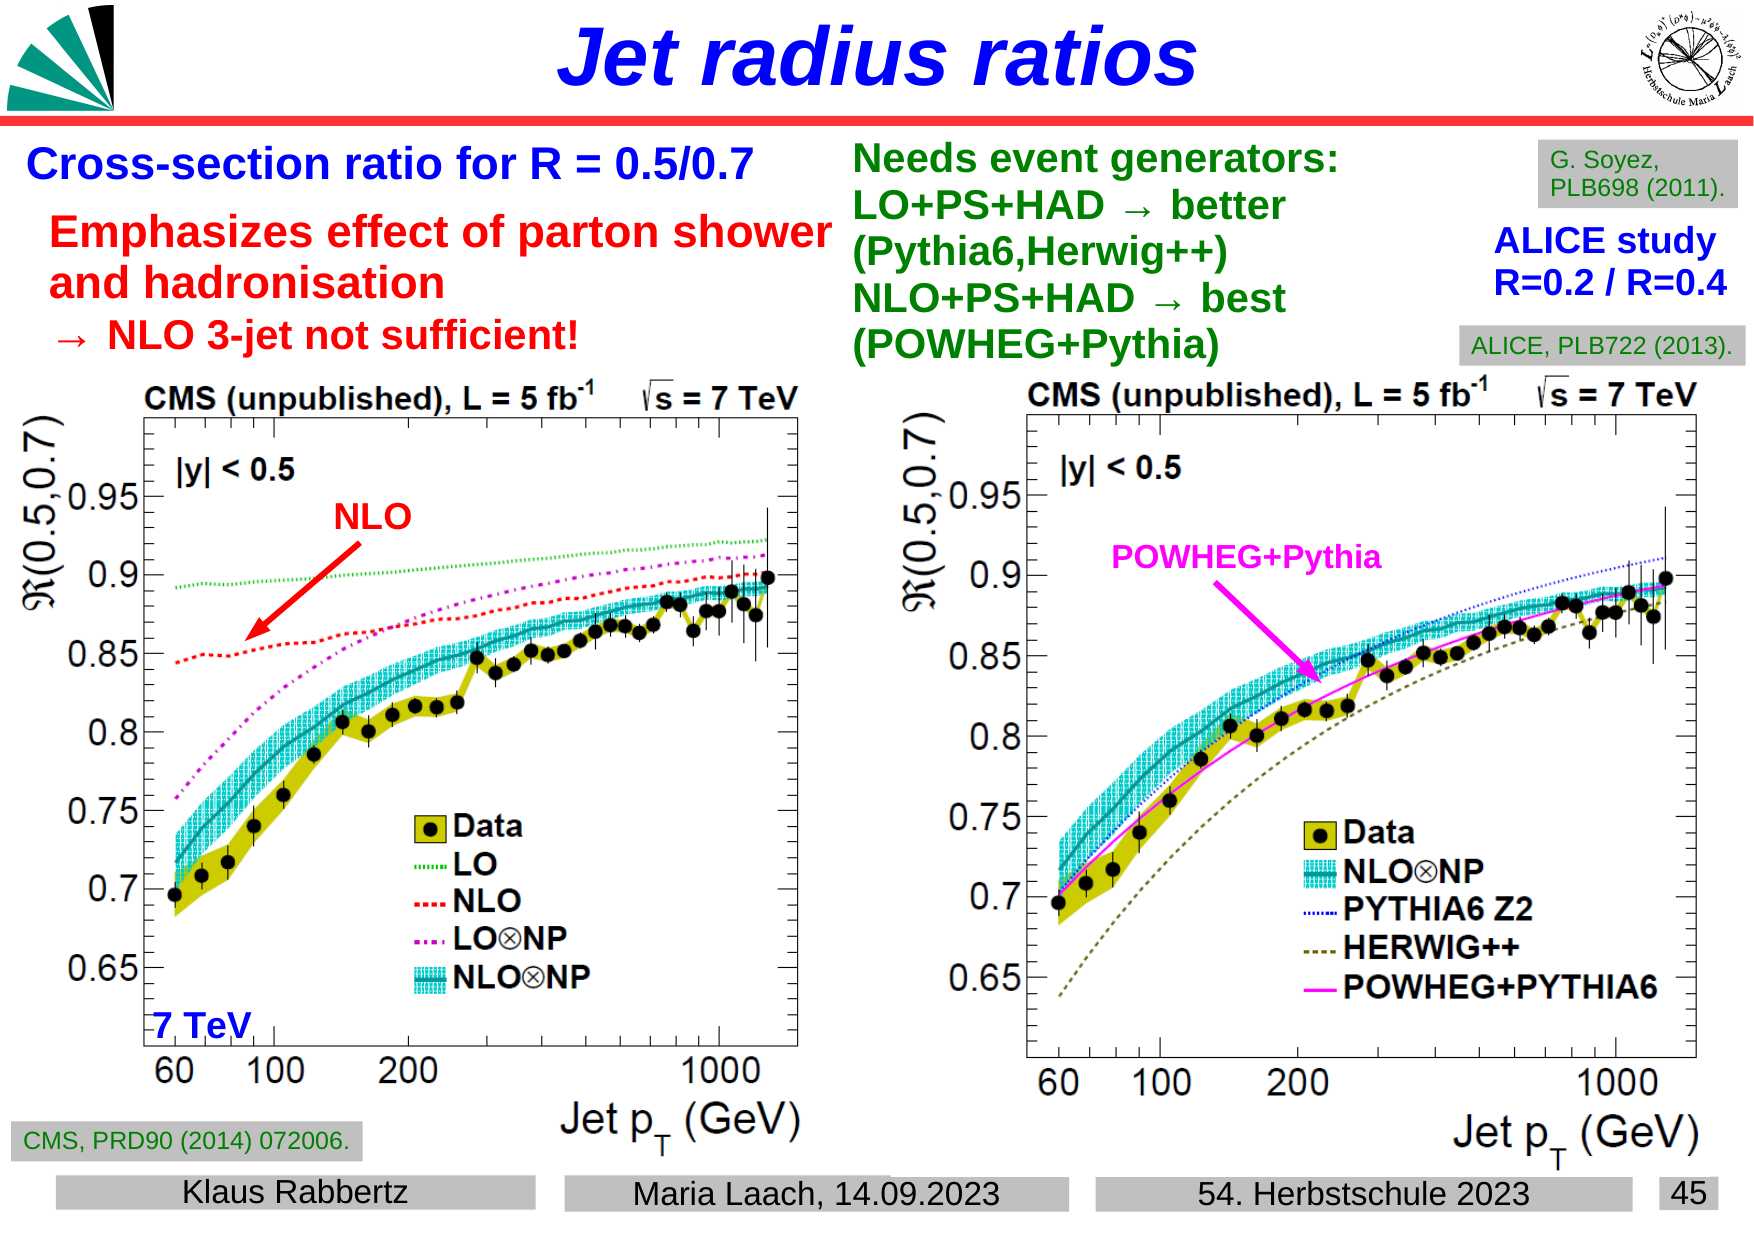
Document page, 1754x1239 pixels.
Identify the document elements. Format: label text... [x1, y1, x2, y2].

picture [7, 5, 114, 112]
text_box G. Soyez, PLB698 (2011). [1538, 139, 1738, 209]
text_box POWHEG+Pythia [1099, 532, 1395, 583]
text_box Needs event generators: LO+PS+HAD → better (Pythia6,Herwig++) NLO+PS+HAD → best (POWHEG+Pythia) [840, 129, 1457, 377]
text_box ALICE, PLB722 (2013). [1459, 325, 1746, 366]
text_box NLO [321, 489, 425, 544]
picture [891, 369, 1710, 1177]
title Jet radius ratios [129, 0, 1627, 114]
picture [1641, 11, 1741, 106]
picture [8, 371, 810, 1166]
text_box 7 TeV [140, 998, 264, 1053]
text_box ALICE study R=0.2 / R=0.4 [1481, 213, 1744, 310]
text_box Emphasizes effect of parton shower and hadronisation → NLO 3-jet not sufficient! [36, 199, 840, 366]
text_box Cross-section ratio for R = 0.5/0.7 [14, 131, 840, 196]
text_box CMS, PRD90 (2014) 072006. [11, 1121, 363, 1162]
